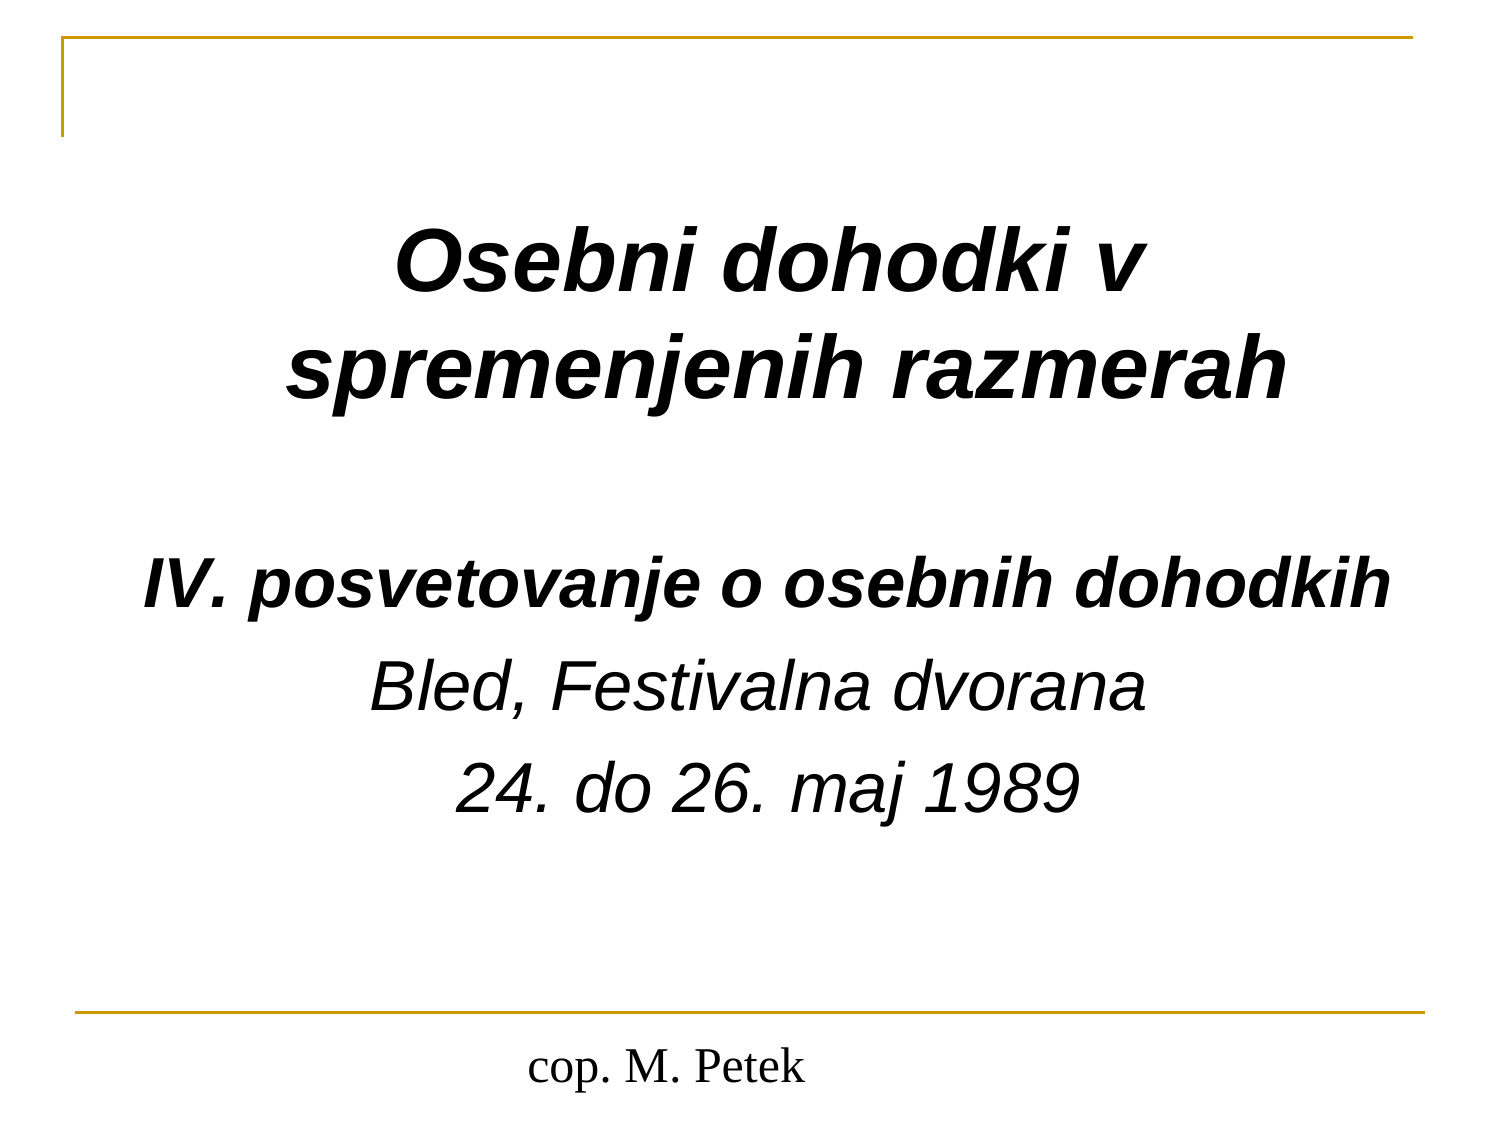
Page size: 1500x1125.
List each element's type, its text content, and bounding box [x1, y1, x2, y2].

list Osebni dohodki v spremenjenih razmerah IV. posvetovanje o osebnih dohodkih Bled, Festivalna dvorana 24. do 26. maj 1989 [100, 101, 1438, 1041]
